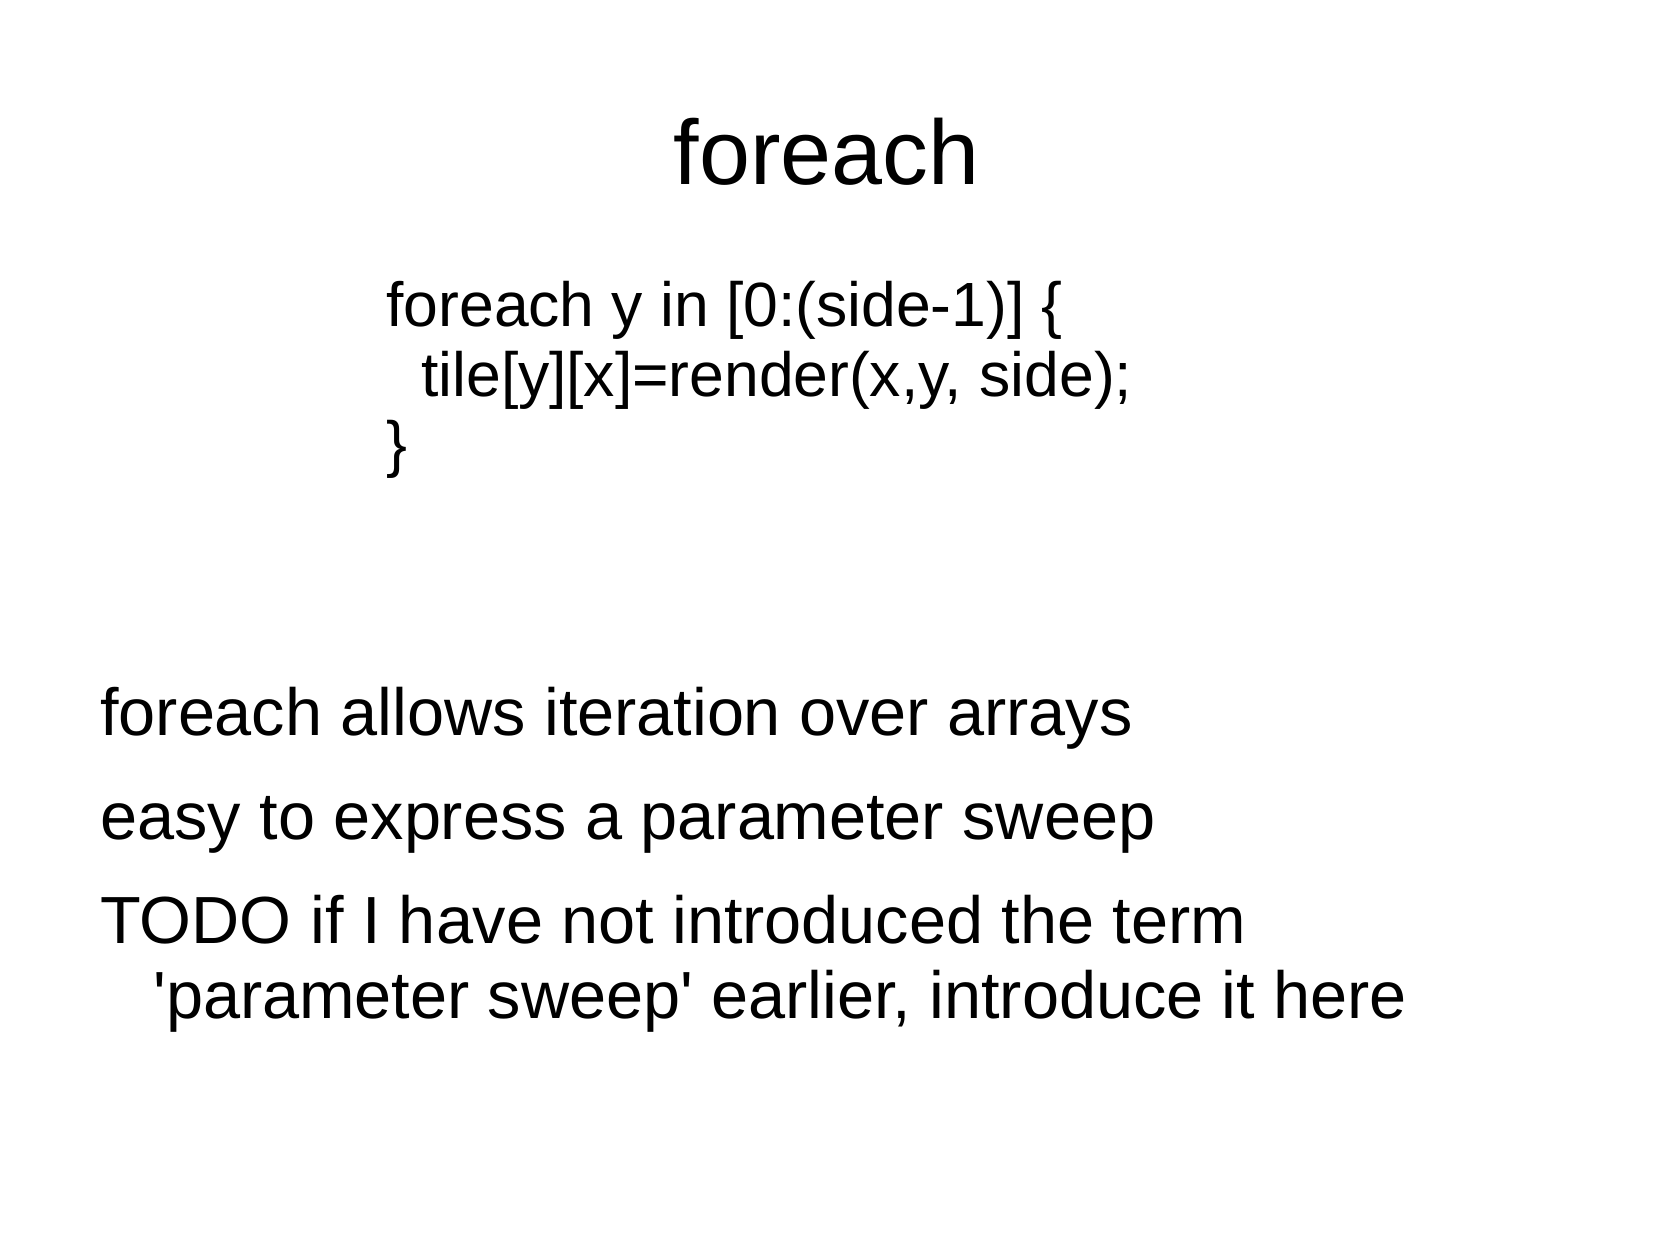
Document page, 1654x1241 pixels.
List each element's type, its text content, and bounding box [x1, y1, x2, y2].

title foreach [82, 49, 1571, 257]
list foreach allows iteration over arrays easy to express a parameter sweep TODO if I have not introduced the term 'parameter sweep' earlier, introduce it here [82, 675, 1571, 1094]
text_box foreach y in [0:(side-1)] { tile[y][x]=render(x,y, side); } [337, 262, 1313, 526]
